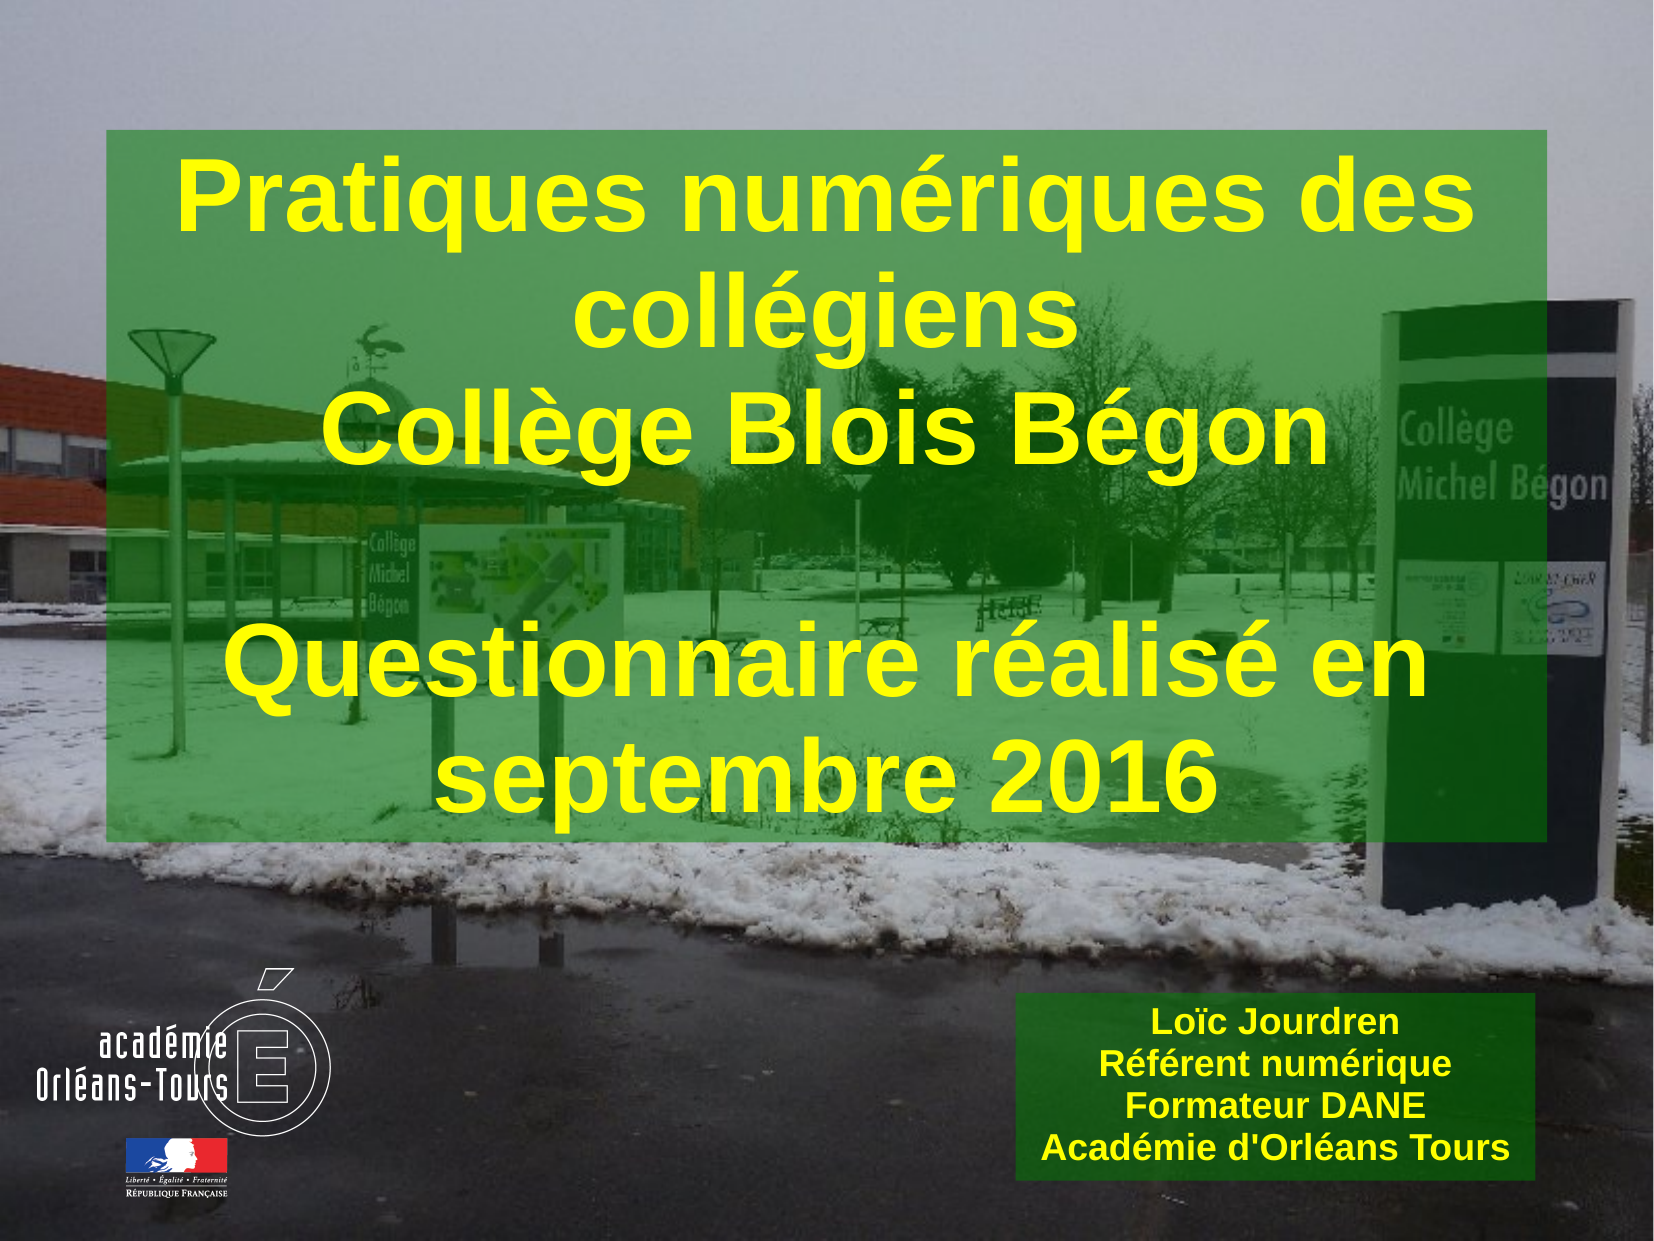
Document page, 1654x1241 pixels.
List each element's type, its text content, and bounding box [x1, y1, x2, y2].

picture [0, 0, 1654, 1241]
text_box Pratiques numériques des collégiens Collège Blois Bégon Questionnaire réalisé en septembre 2016 [106, 129, 1548, 843]
text_box Loïc Jourdren Référent numérique Formateur DANE Académie d'Orléans Tours [1015, 992, 1536, 1181]
